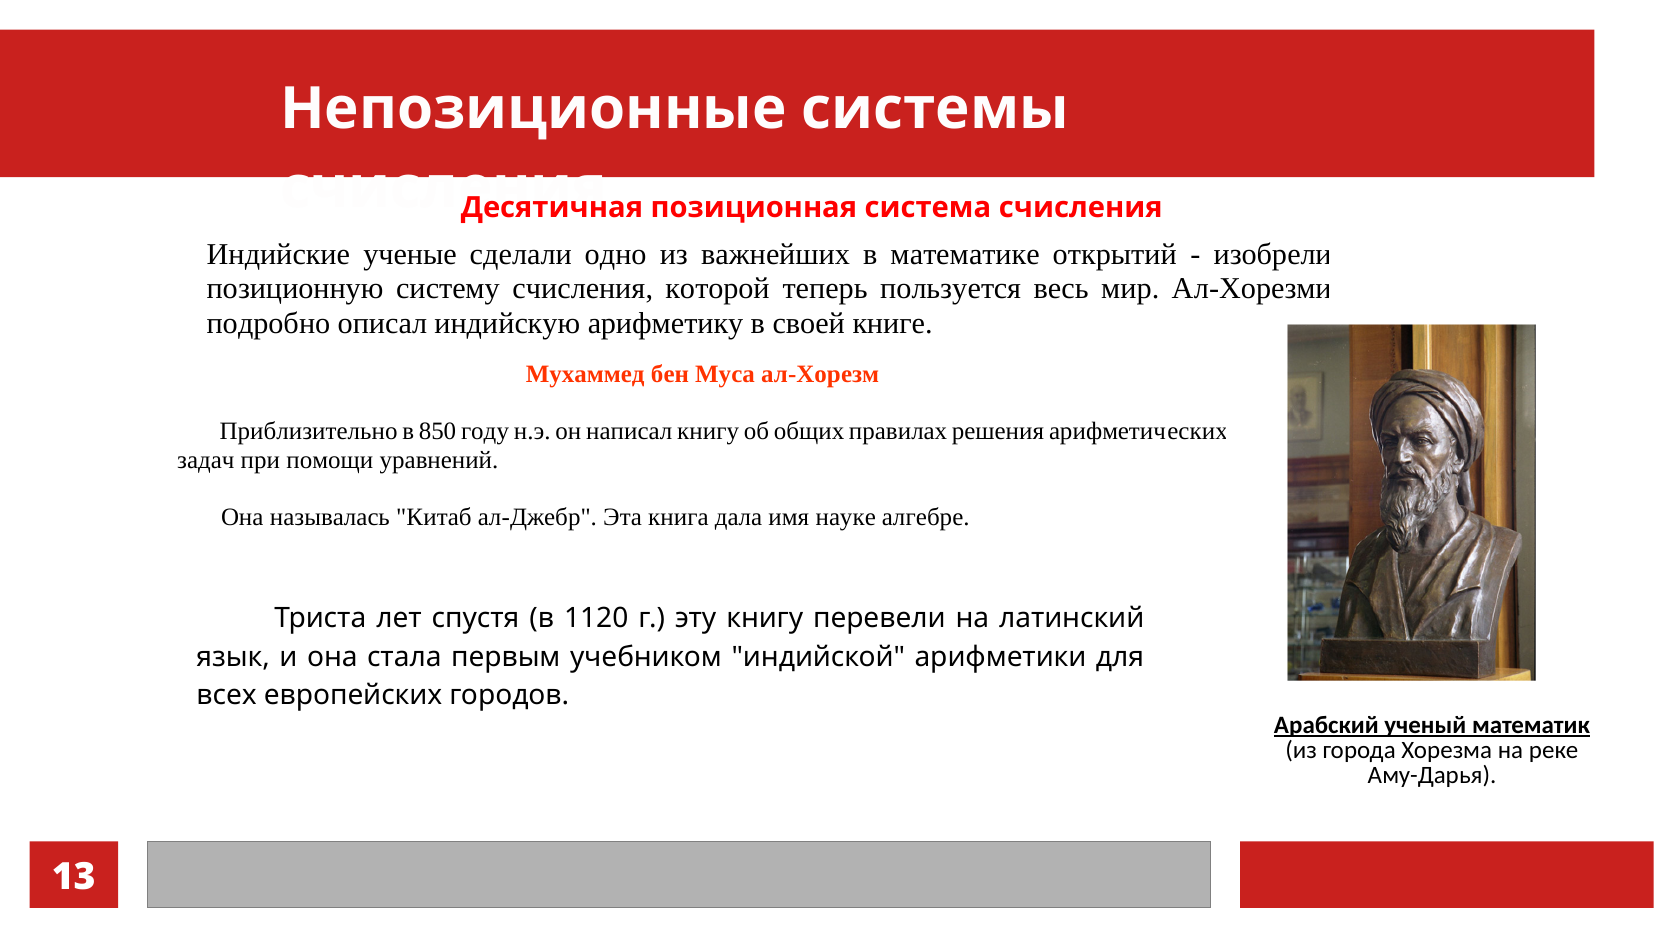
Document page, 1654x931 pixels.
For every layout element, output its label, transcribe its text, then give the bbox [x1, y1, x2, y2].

text_box Арабский ученый математик (из города Хорезма на реке Аму-Дарья). [1240, 707, 1625, 827]
text_box Непозиционные системы счисления [265, 59, 1268, 148]
text_box Триста лет спустя (в 1120 г.) эту книгу перевели на латинский язык, и она стала первым учебником "индийской" арифметики для всех европейских городов. [177, 590, 1211, 747]
picture [177, 358, 1226, 532]
text_box Десятичная позиционная система счисления [295, 179, 1329, 236]
picture [206, 236, 1536, 681]
